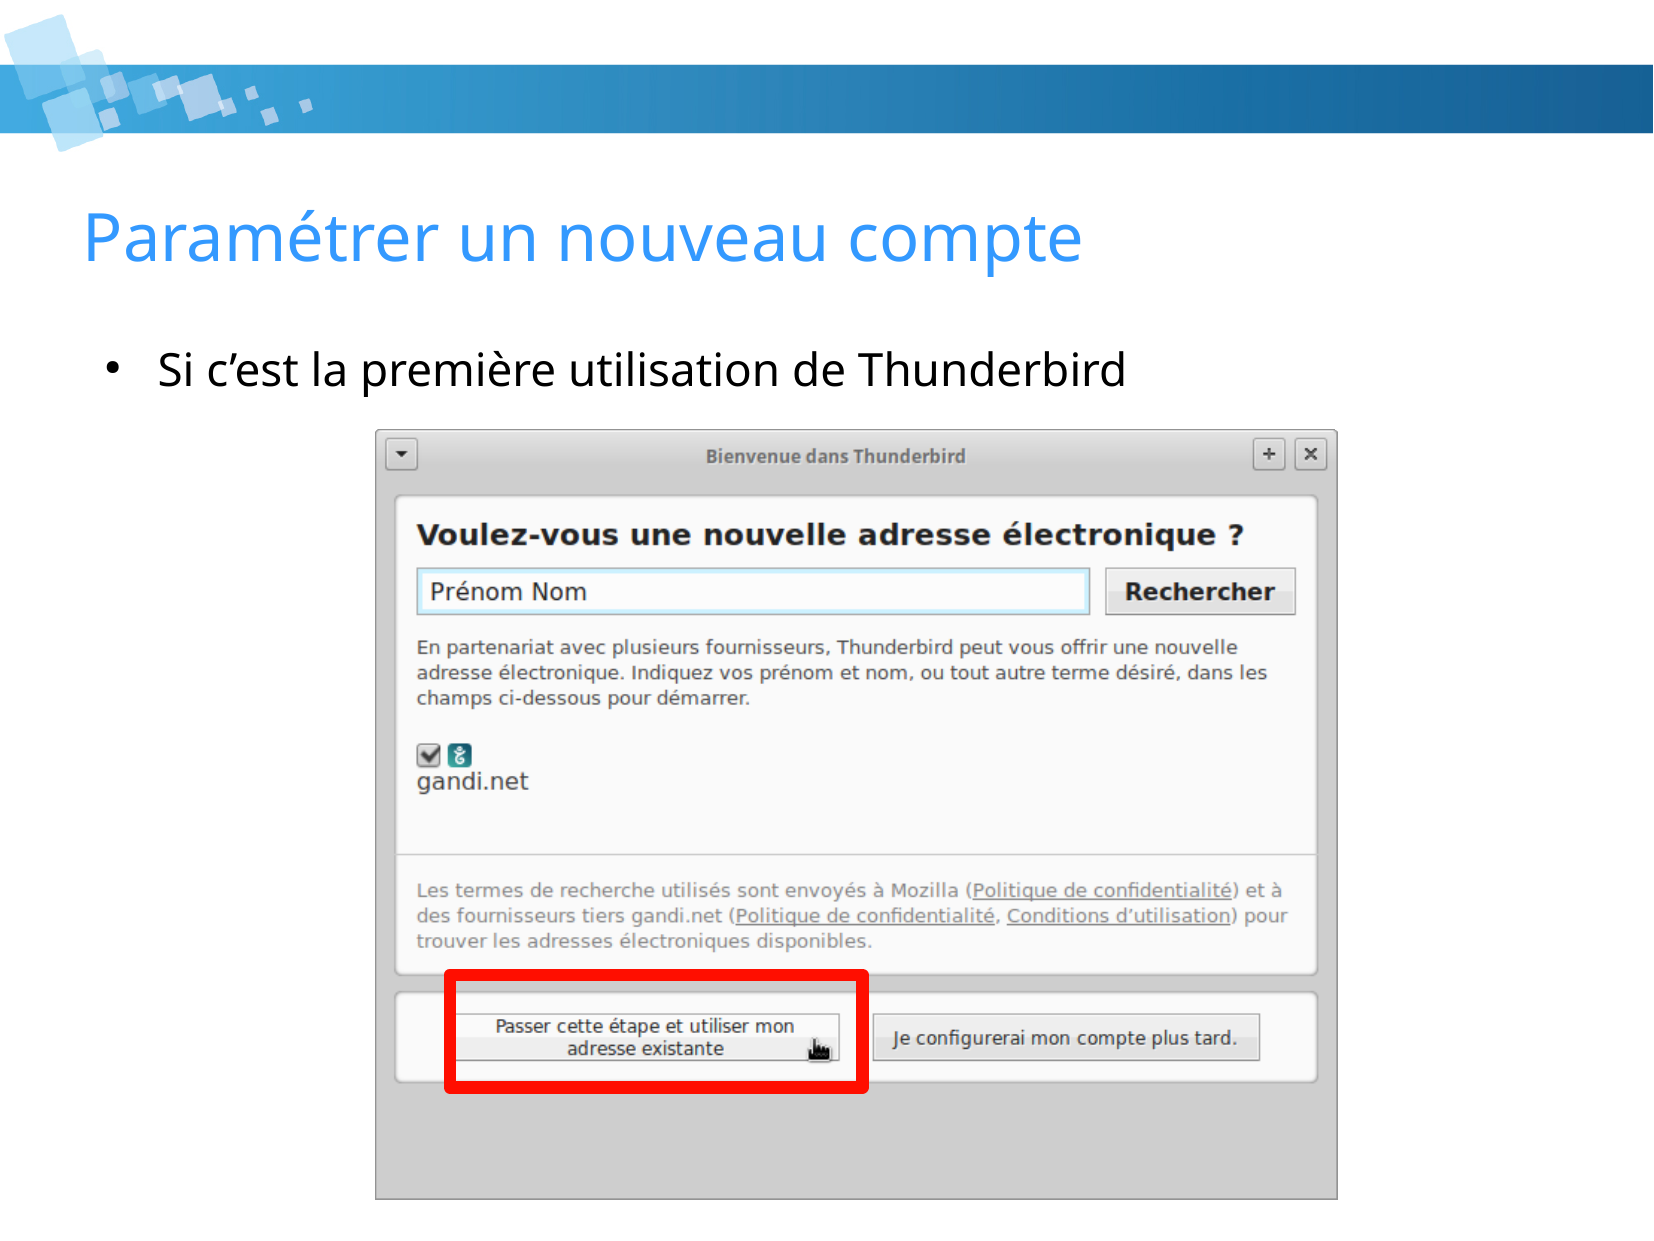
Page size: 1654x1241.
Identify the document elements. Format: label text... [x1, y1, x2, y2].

list Si c’est la première utilisation de Thunderbird [86, 337, 1576, 415]
title Paramétrer un nouveau compte [82, 132, 1571, 340]
picture [0, 0, 1653, 1238]
